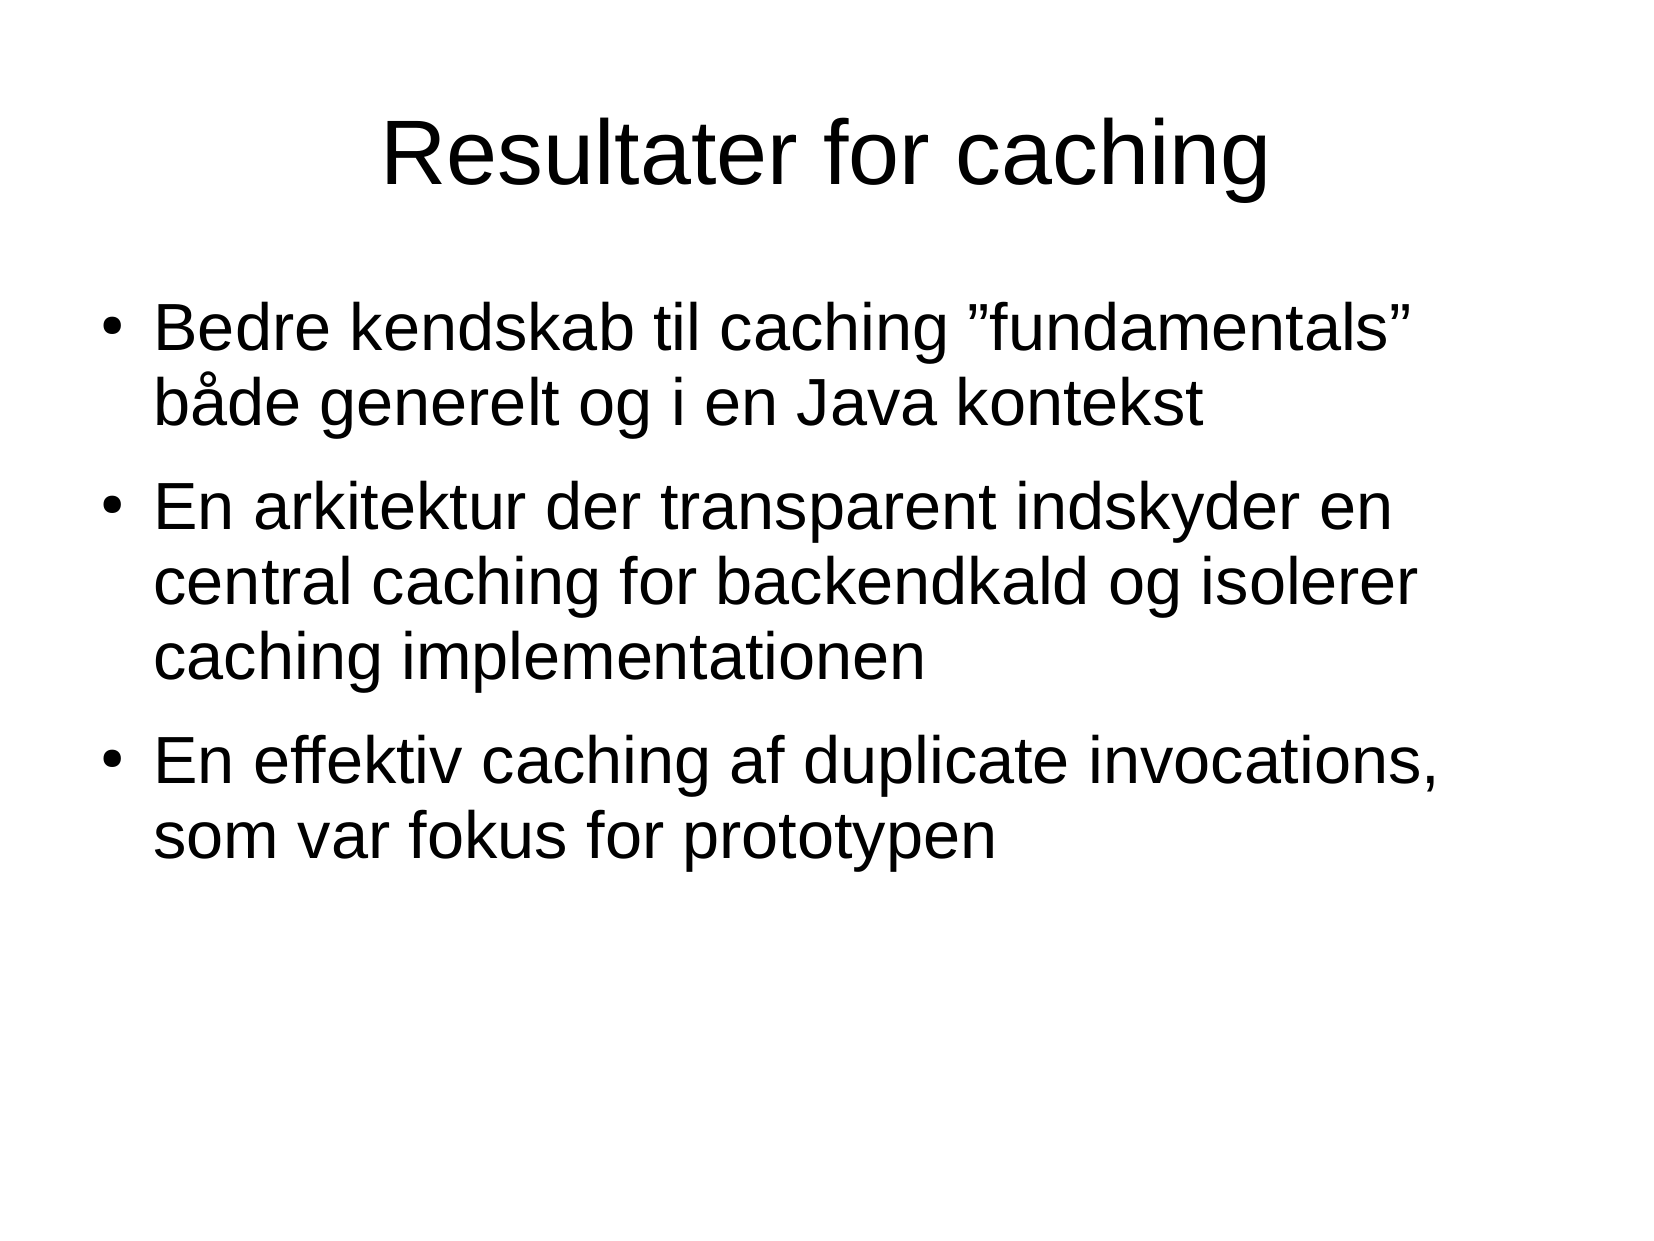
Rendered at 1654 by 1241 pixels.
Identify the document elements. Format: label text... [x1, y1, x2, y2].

title Resultater for caching [82, 56, 1571, 250]
list Bedre kendskab til caching ”fundamentals” både generelt og i en Java kontekst En arkitektur der transparent indskyder en central caching for backendkald og isolerer caching implementationen En effektiv caching af duplicate invocations, som var fokus for prototypen [82, 290, 1571, 1094]
